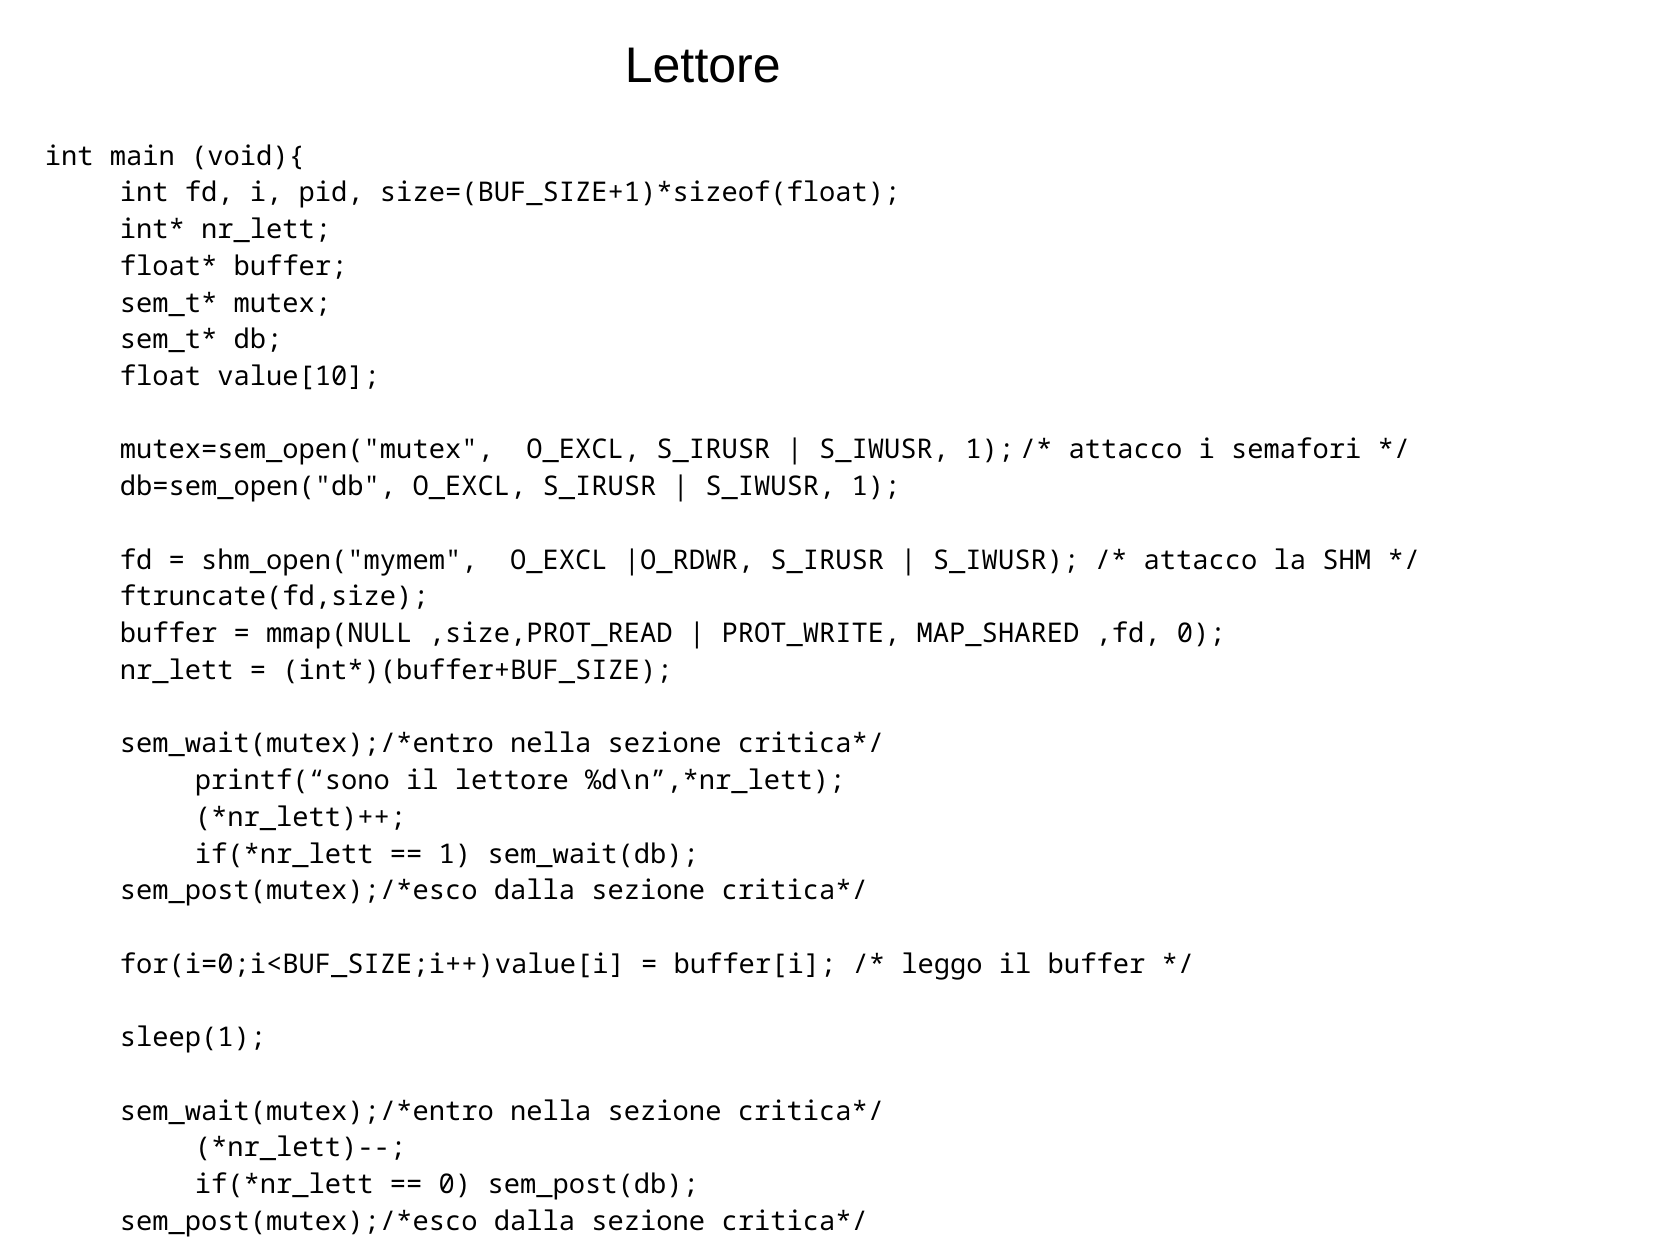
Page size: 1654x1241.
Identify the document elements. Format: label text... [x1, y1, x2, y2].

text_box Lettore [610, 30, 851, 102]
text_box int main (void){ int fd, i, pid, size=(BUF_SIZE+1)*sizeof(float); int* nr_lett; float* buffer; sem_t* mutex; sem_t* db; float value[10]; mutex=sem_open("mutex", O_EXCL, S_IRUSR | S_IWUSR, 1); /* attacco i semafori */ db=sem_open("db", O_EXCL, S_IRUSR | S_IWUSR, 1); fd = shm_open("mymem", O_EXCL |O_RDWR, S_IRUSR | S_IWUSR); /* attacco la SHM */ ftruncate(fd,size); buffer = mmap(NULL ,size,PROT_READ | PROT_WRITE, MAP_SHARED ,fd, 0); nr_lett = (int*)(buffer+BUF_SIZE); sem_wait(mutex);/*entro nella sezione critica*/ printf(“sono il lettore %d\n”,*nr_lett); (*nr_lett)++; if(*nr_lett == 1) sem_wait(db); sem_post(mutex);/*esco dalla sezione critica*/ for(i=0;i<BUF_SIZE;i++) value[i] = buffer[i]; /* leggo il buffer */ sleep(1); sem_wait(mutex);/*entro nella sezione critica*/ (*nr_lett)--; if(*nr_lett == 0) sem_post(db); sem_post(mutex);/*esco dalla sezione critica*/ printf("lettura database:\n"); for(i=0;i<BUF_SIZE;i++) printf(" %2.1f ",value[i]); printf("\n"); } [30, 92, 1621, 1241]
